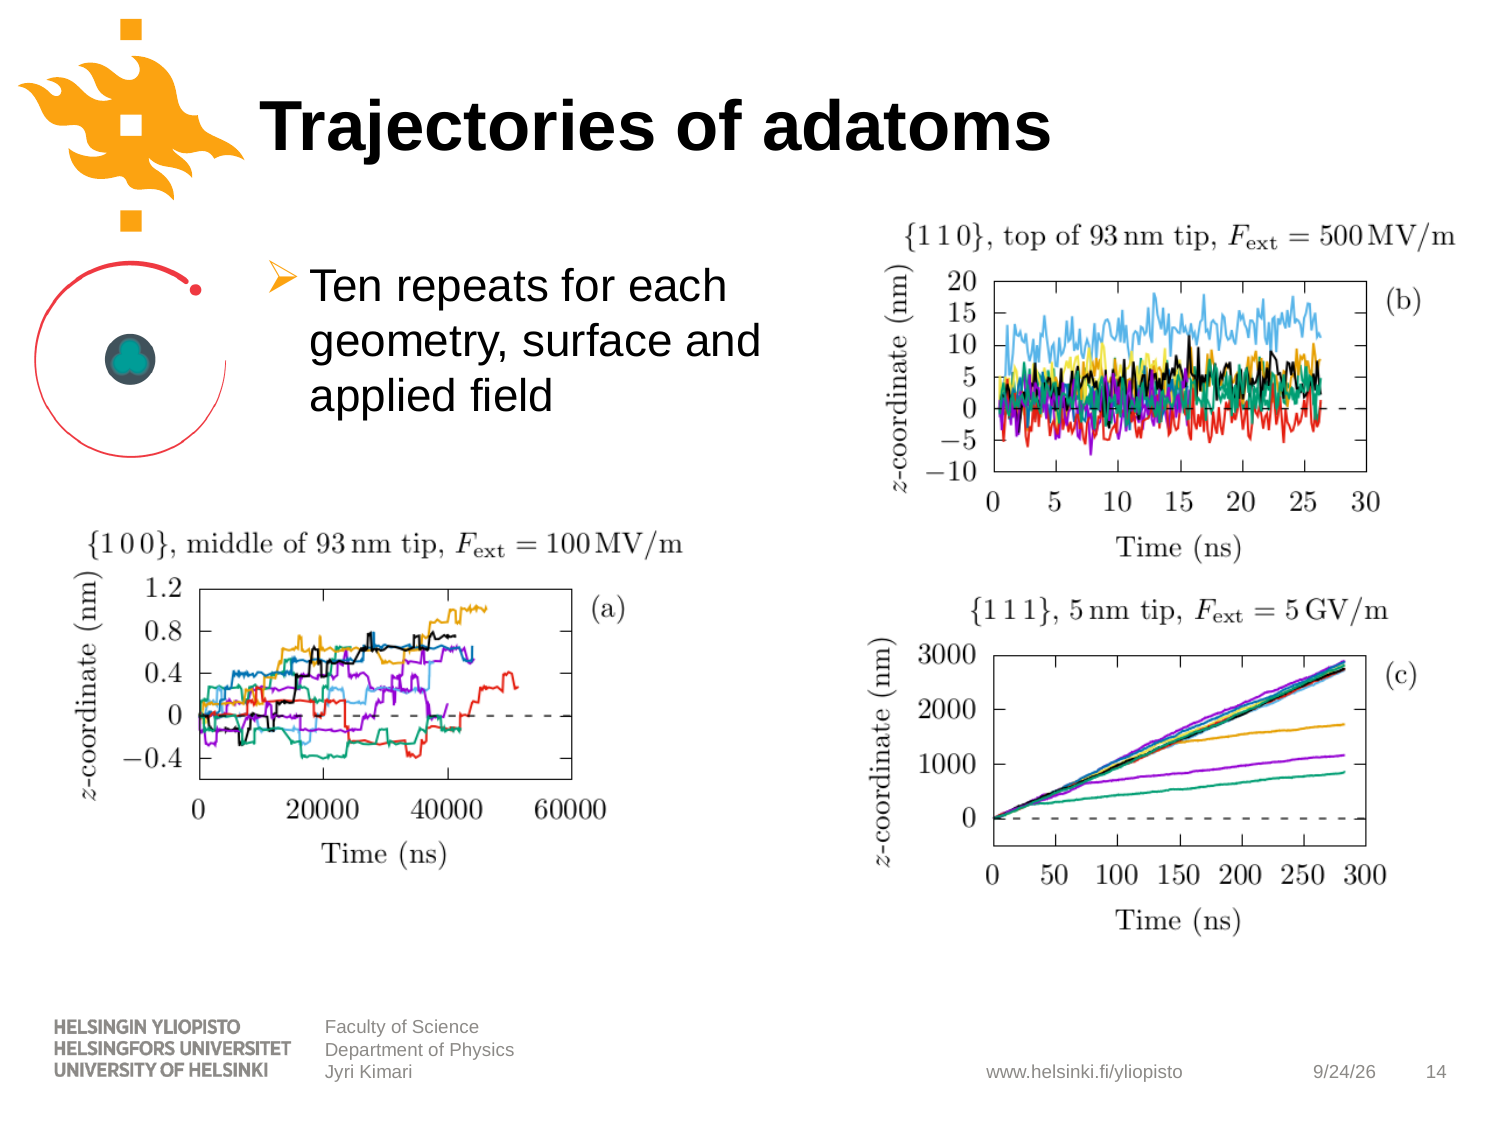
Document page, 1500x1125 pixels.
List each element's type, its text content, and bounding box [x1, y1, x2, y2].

list Ten repeats for each geometry, surface and applied field [265, 255, 1375, 988]
slide_number 9/22/22 [1230, 1011, 1376, 1083]
picture [53, 1017, 292, 1079]
picture [0, 255, 265, 892]
footer Faculty of Science Department of Physics Jyri Kimari [324, 1011, 750, 1083]
slide_number <number> [1376, 1011, 1447, 1083]
picture [1375, 577, 1482, 947]
title Trajectories of adatoms [259, 30, 1447, 214]
picture [834, 184, 1485, 574]
